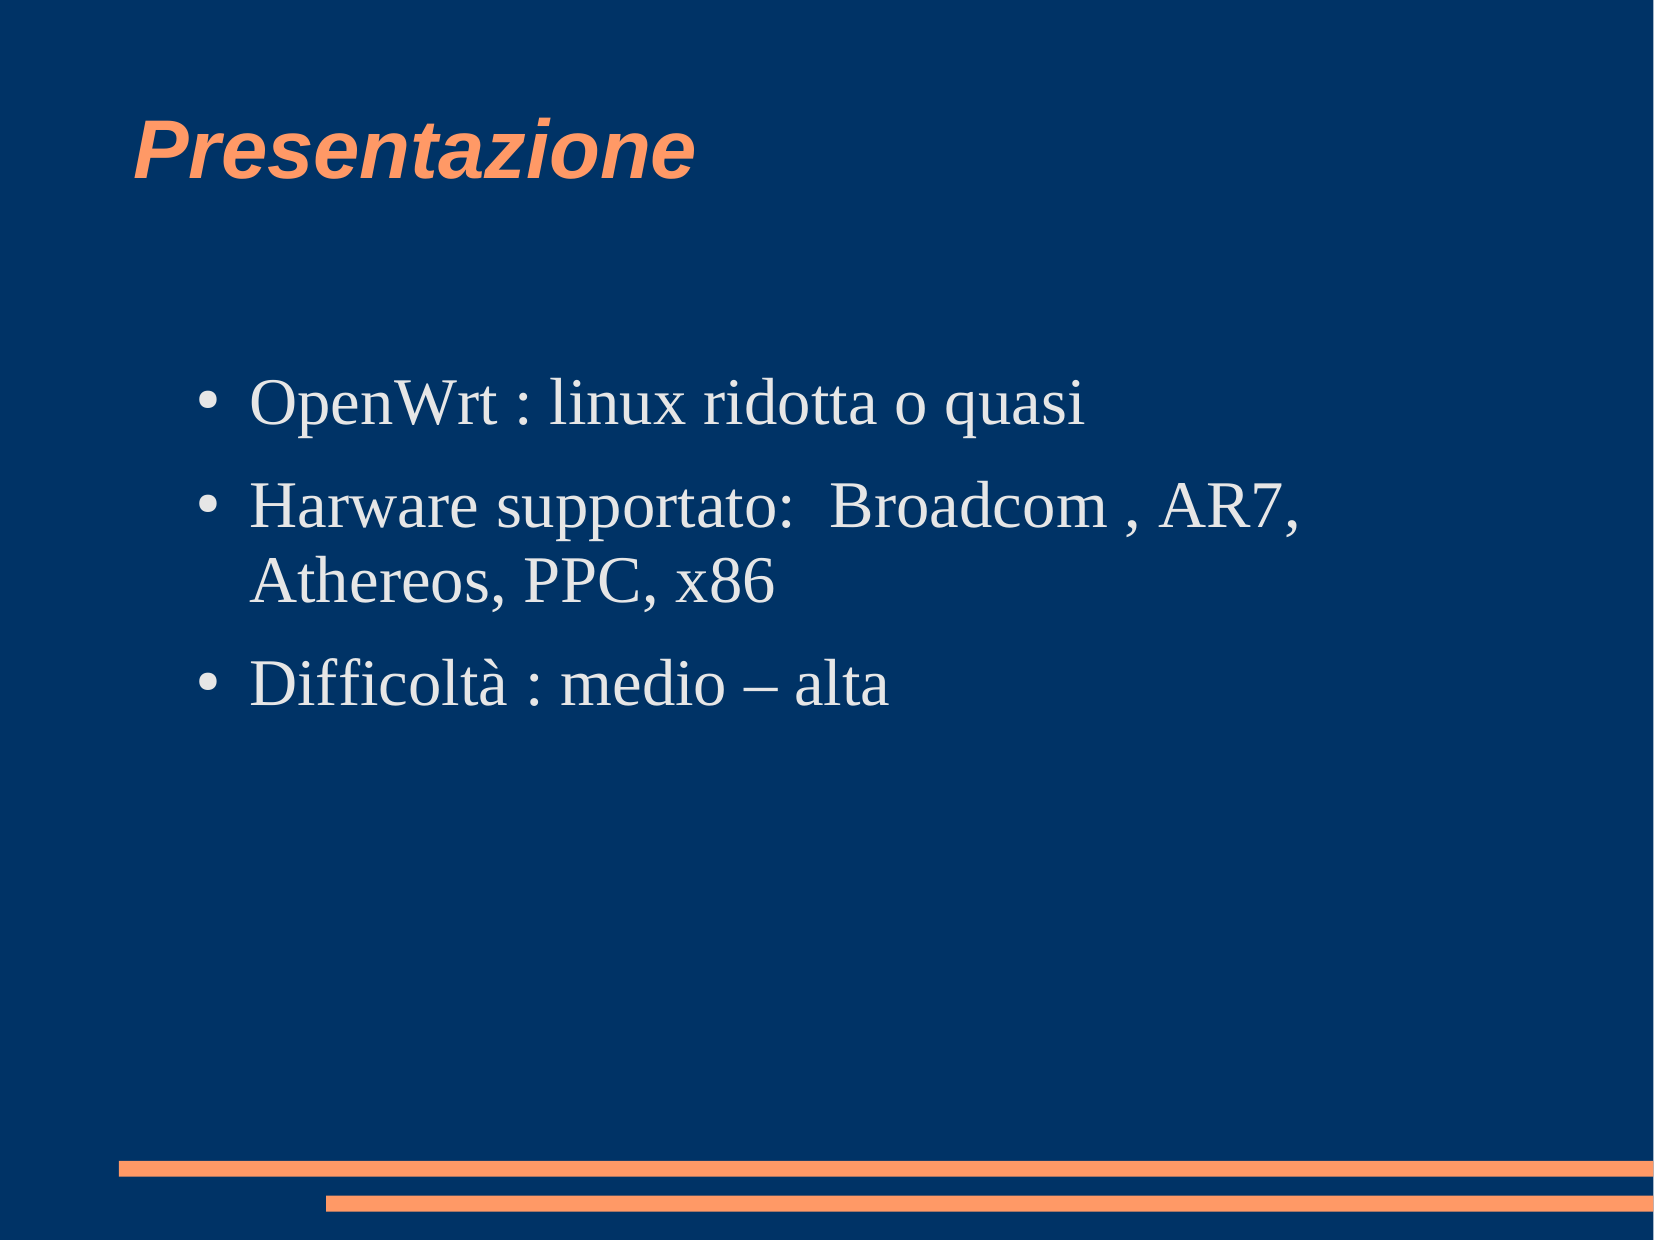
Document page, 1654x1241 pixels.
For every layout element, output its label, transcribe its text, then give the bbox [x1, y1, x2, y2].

title Presentazione [121, 46, 1534, 254]
list OpenWrt : linux ridotta o quasi Harware supportato: Broadcom , AR7, Athereos, PPC, x86 Difficoltà : medio – alta [178, 364, 1570, 1147]
